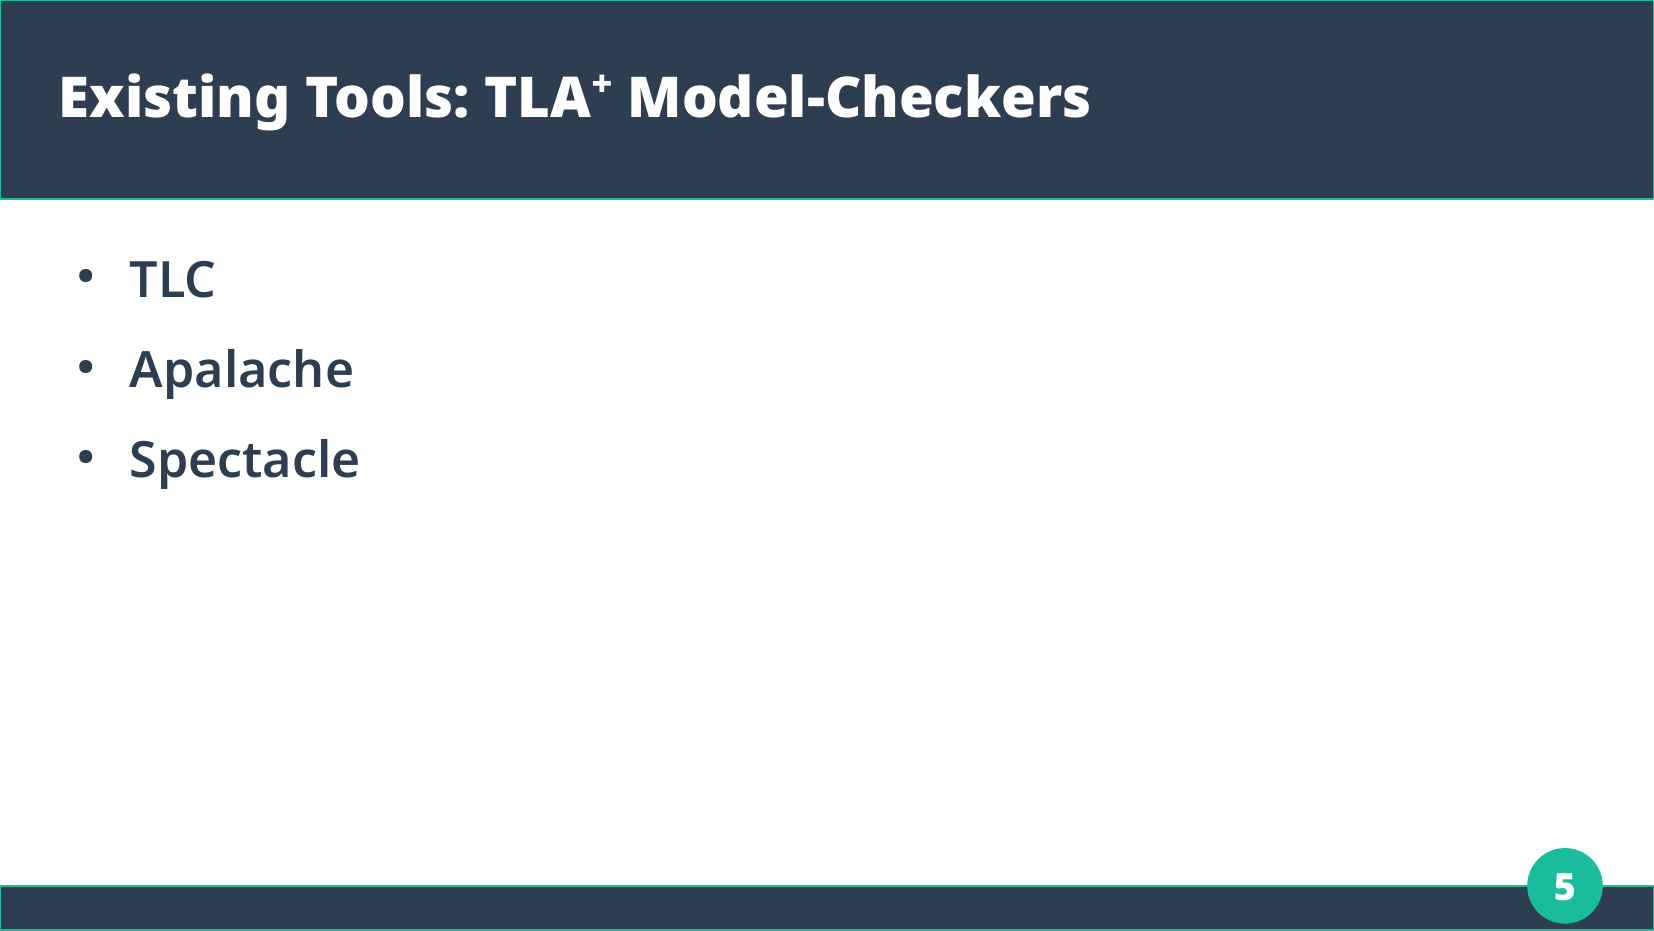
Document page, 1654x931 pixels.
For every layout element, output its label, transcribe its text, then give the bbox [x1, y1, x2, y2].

list TLC Apalache Spectacle [59, 243, 1595, 864]
title Existing Tools: TLA⁺ Model-Checkers [59, 37, 1595, 155]
